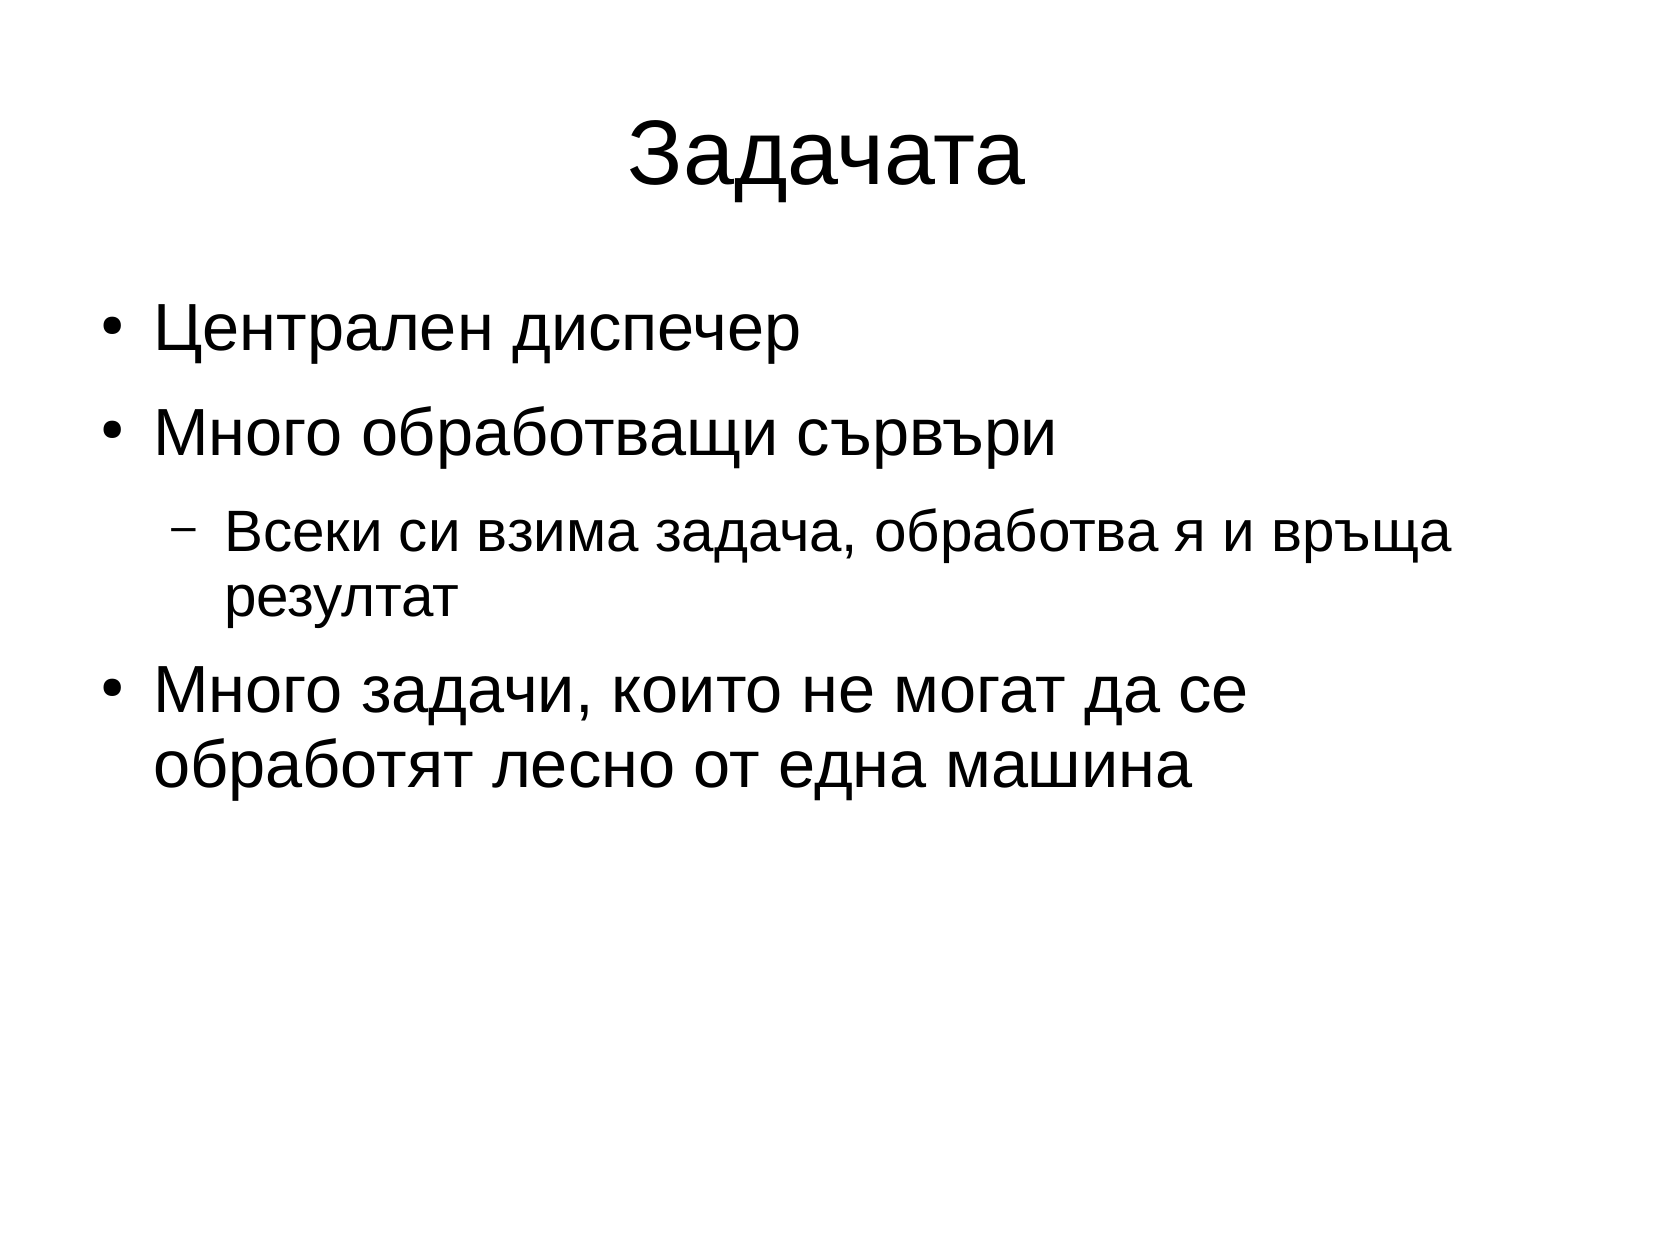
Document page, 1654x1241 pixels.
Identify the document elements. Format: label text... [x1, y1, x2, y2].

title Задачата [82, 49, 1571, 257]
list Централен диспечер Много обработващи сървъри Всеки си взима задача, обработва я и връща резултат Много задачи, които не могат да се обработят лесно от една машина [82, 290, 1538, 1010]
